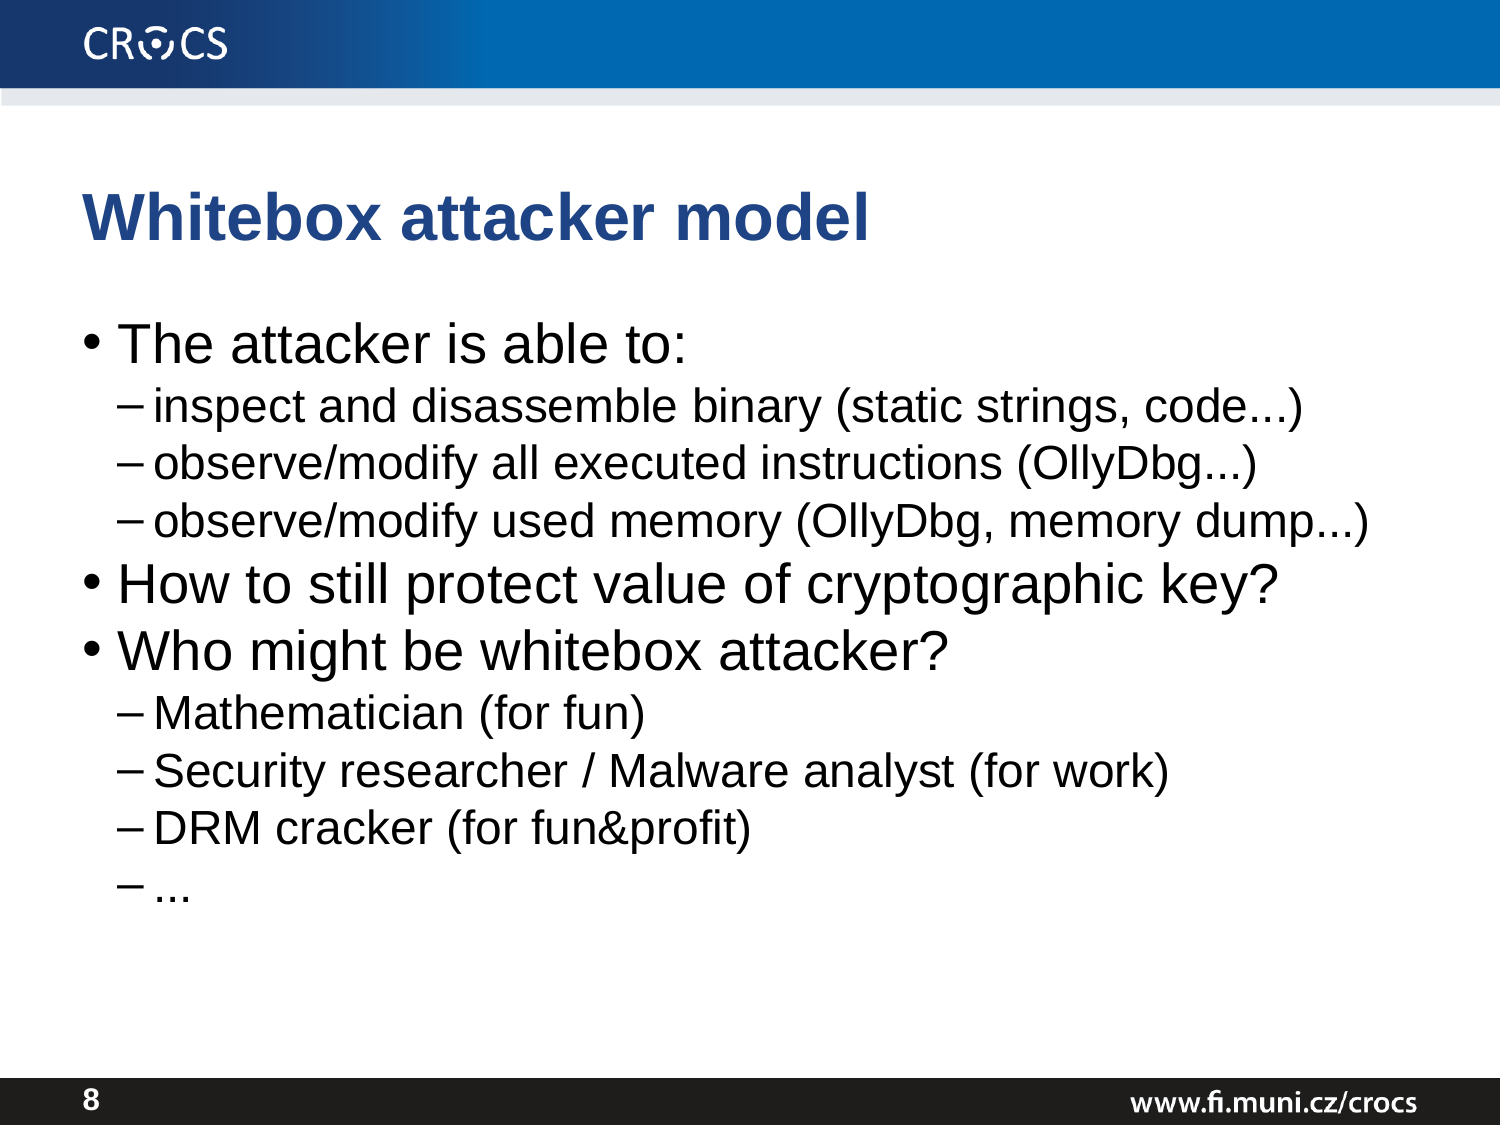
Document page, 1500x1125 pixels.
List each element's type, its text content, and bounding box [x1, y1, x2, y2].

text_box Whitebox attacker model [82, 148, 1433, 279]
picture [0, 0, 1500, 1125]
text_box <number> [82, 1078, 148, 1125]
text_box The attacker is able to: inspect and disassemble binary (static strings, code...) observe/modify all executed instructions (OllyDbg...) observe/modify used memory (OllyDbg, memory dump...) How to still protect value of cryptographic key? Who might be whitebox attacker? Mathematician (for fun) Security researcher / Malware analyst (for work) DRM cracker (for fun&profit) ... [82, 307, 1433, 988]
